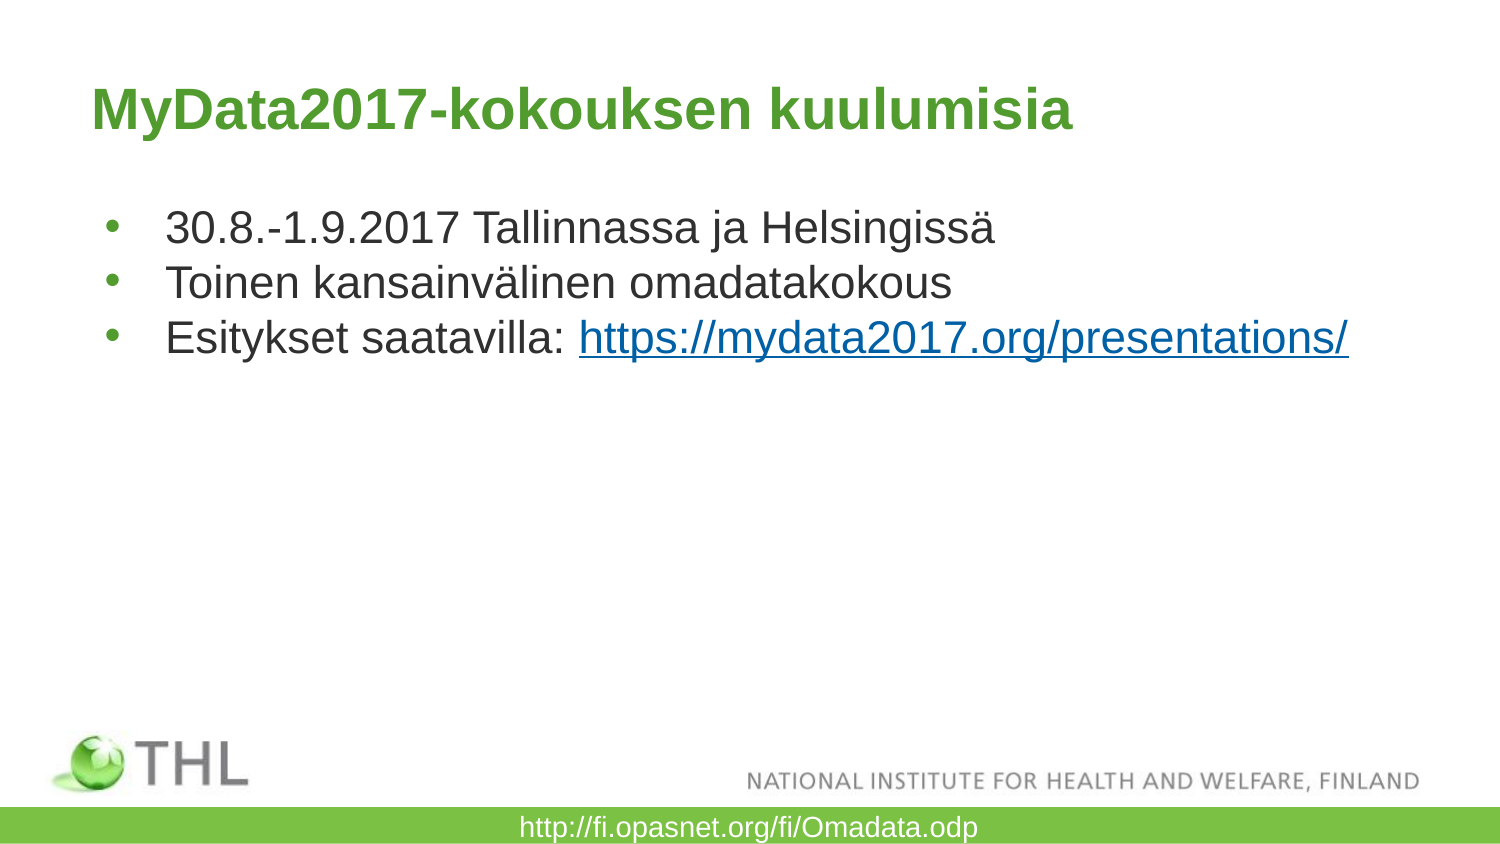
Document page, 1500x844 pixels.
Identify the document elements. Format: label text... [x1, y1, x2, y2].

list 30.8.-1.9.2017 Tallinnassa ja Helsingissä Toinen kansainvälinen omadatakokous Esitykset saatavilla: https://mydata2017.org/presentations/ [75, 182, 1424, 724]
picture [24, 719, 275, 803]
picture [715, 763, 1465, 801]
title MyData2017-kokouksen kuulumisia [76, 32, 1424, 156]
